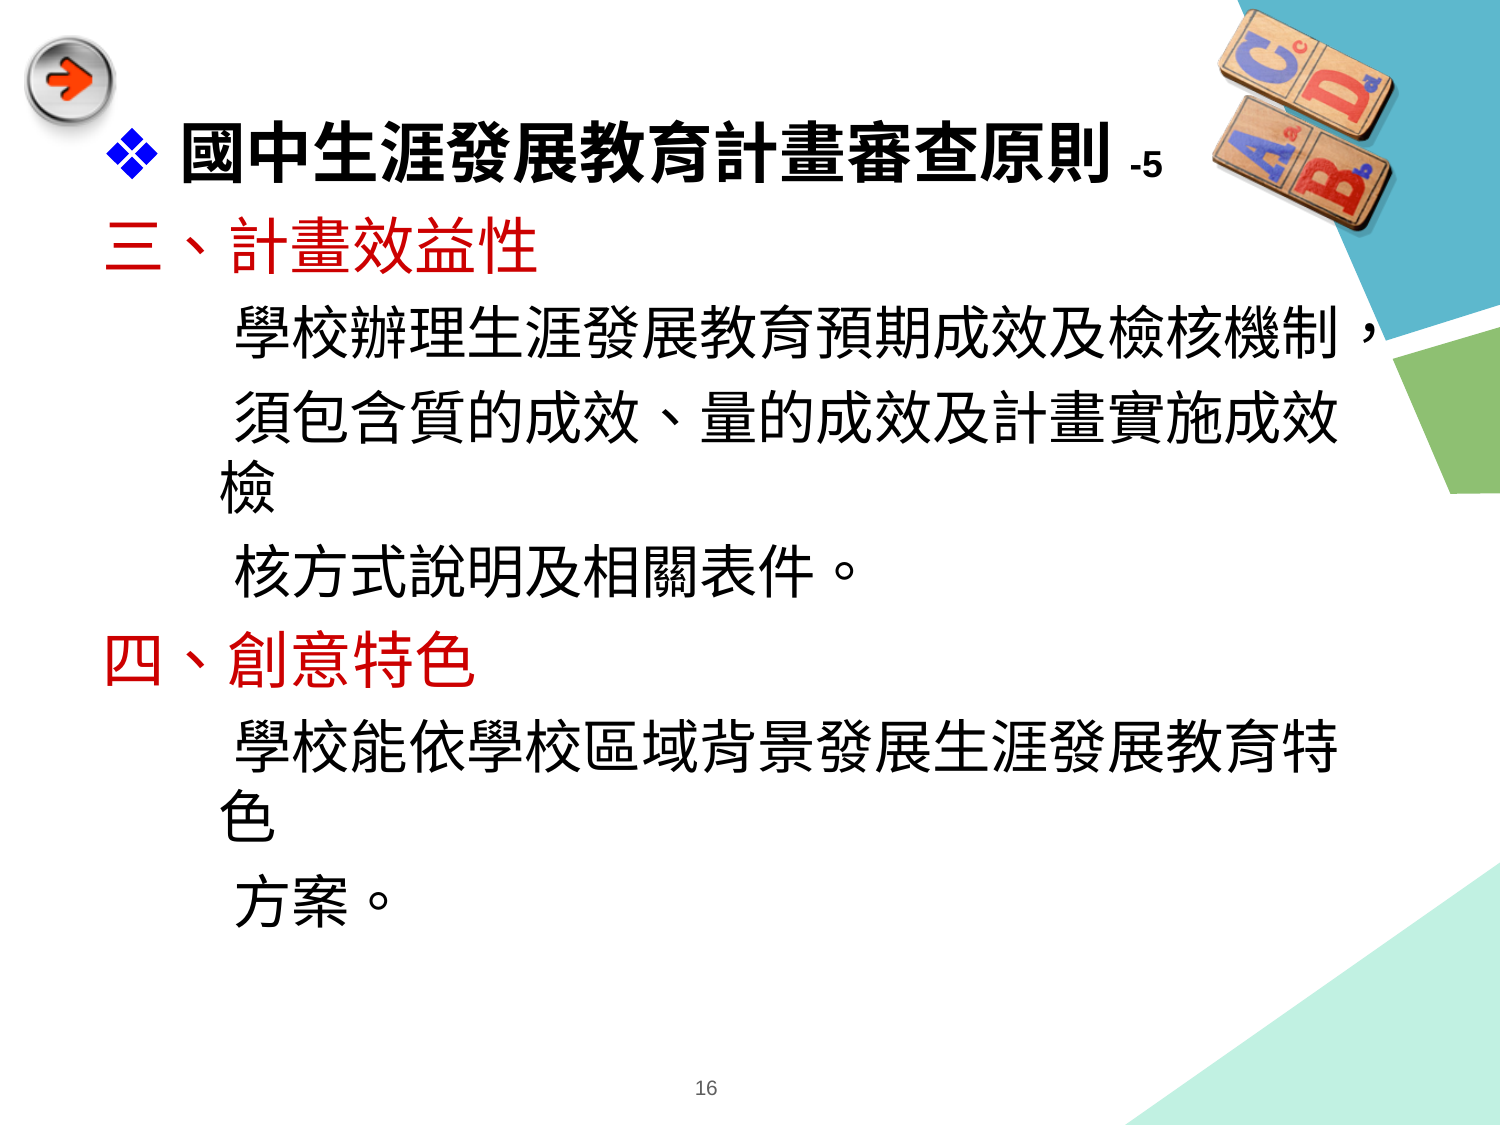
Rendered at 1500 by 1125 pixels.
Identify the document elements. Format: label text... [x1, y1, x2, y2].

picture [24, 35, 118, 150]
text_box 國中生涯發展教育計畫審查原則-5 三、計畫效益性 學校辦理生涯發展教育預期成效及檢核機制， 須包含質的成效、量的成效及計畫實施成效檢 核方式說明及相關表件。 四、創意特色 學校能依學校區域背景發展生涯發展教育特色 方案。 [87, 87, 1413, 934]
picture [1212, 8, 1399, 87]
text_box <編號> [637, 1067, 776, 1111]
